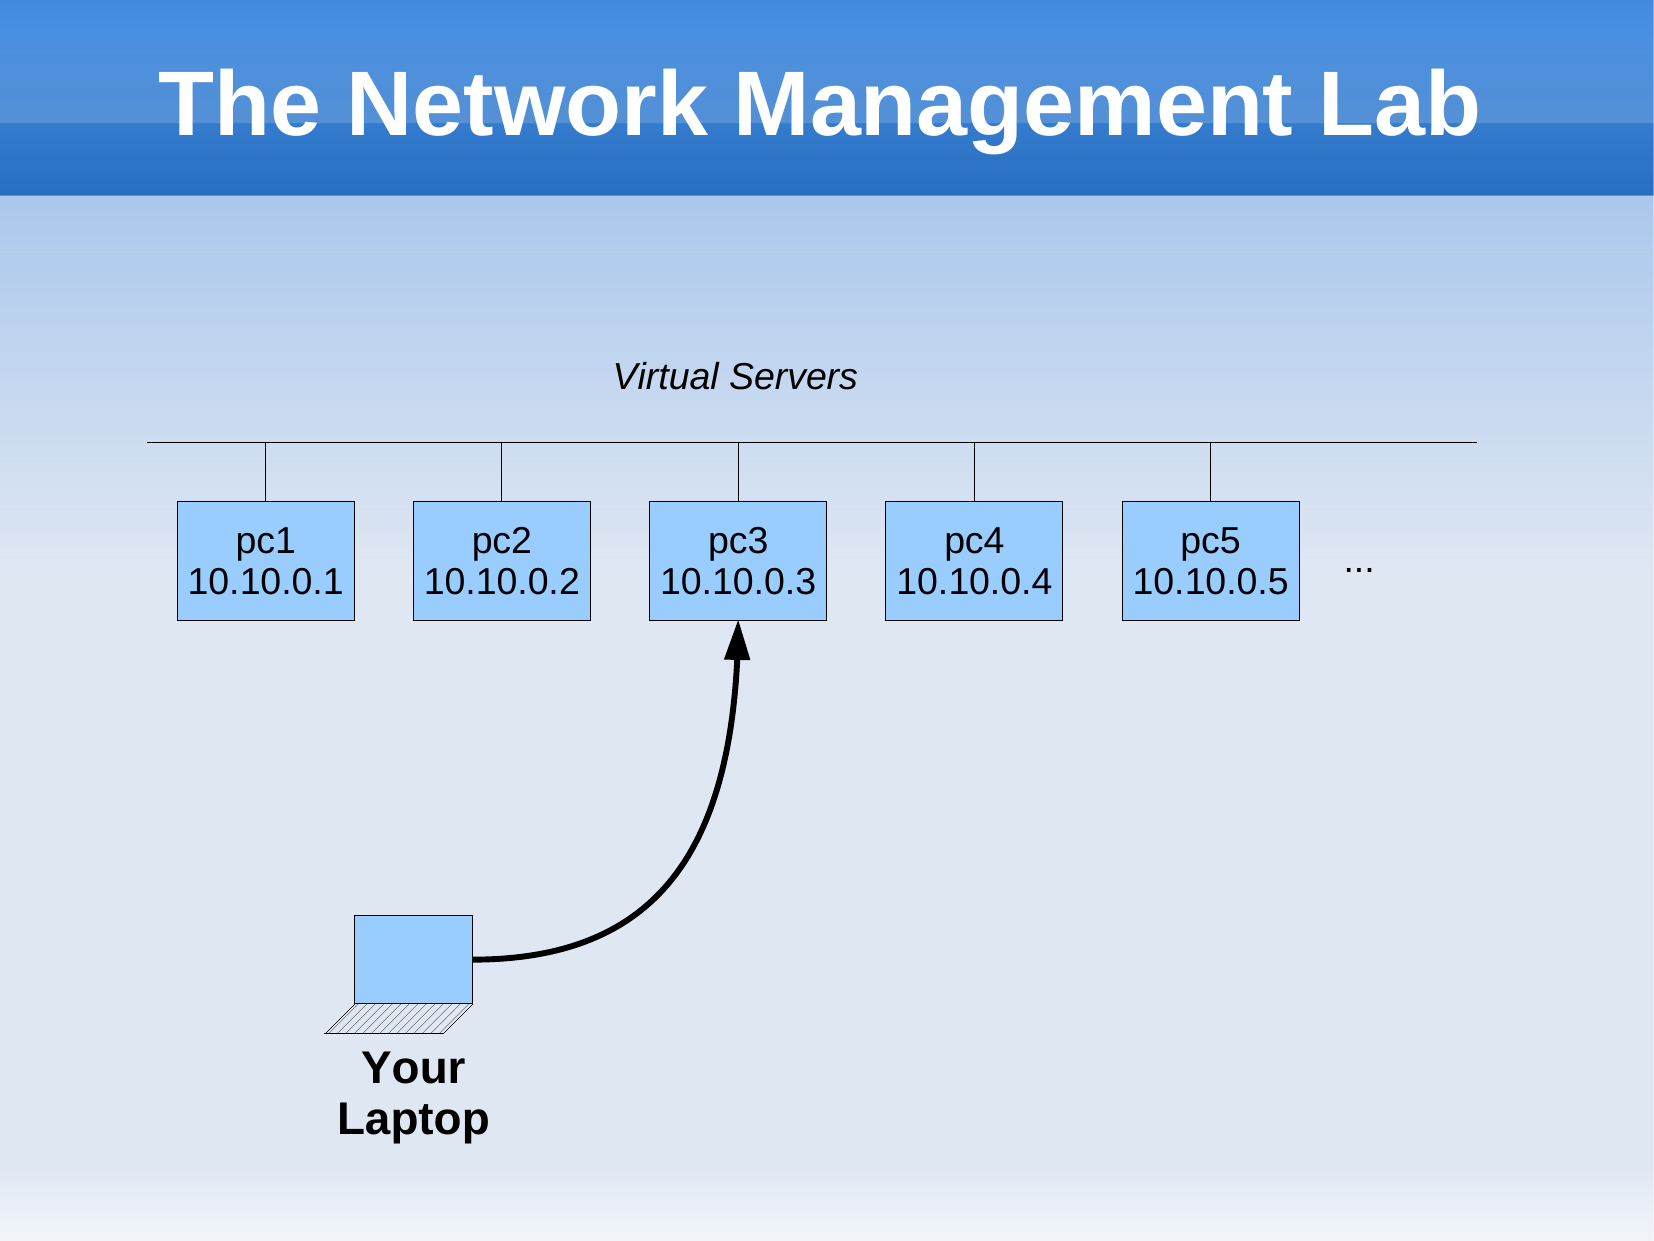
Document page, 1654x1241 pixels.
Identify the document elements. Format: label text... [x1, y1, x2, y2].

text_box pc1 10.10.0.1 [177, 501, 355, 621]
text_box pc3 10.10.0.3 [649, 501, 827, 621]
text_box pc2 10.10.0.2 [413, 501, 591, 621]
text_box Virtual Servers [174, 347, 1297, 405]
picture [0, 0, 1654, 1241]
text_box ... [1328, 531, 1506, 589]
text_box [324, 915, 473, 1034]
text_box pc5 10.10.0.5 [1122, 501, 1300, 621]
text_box Your Laptop [295, 1034, 532, 1152]
title The Network Management Lab [76, 0, 1565, 208]
text_box pc4 10.10.0.4 [885, 501, 1063, 621]
